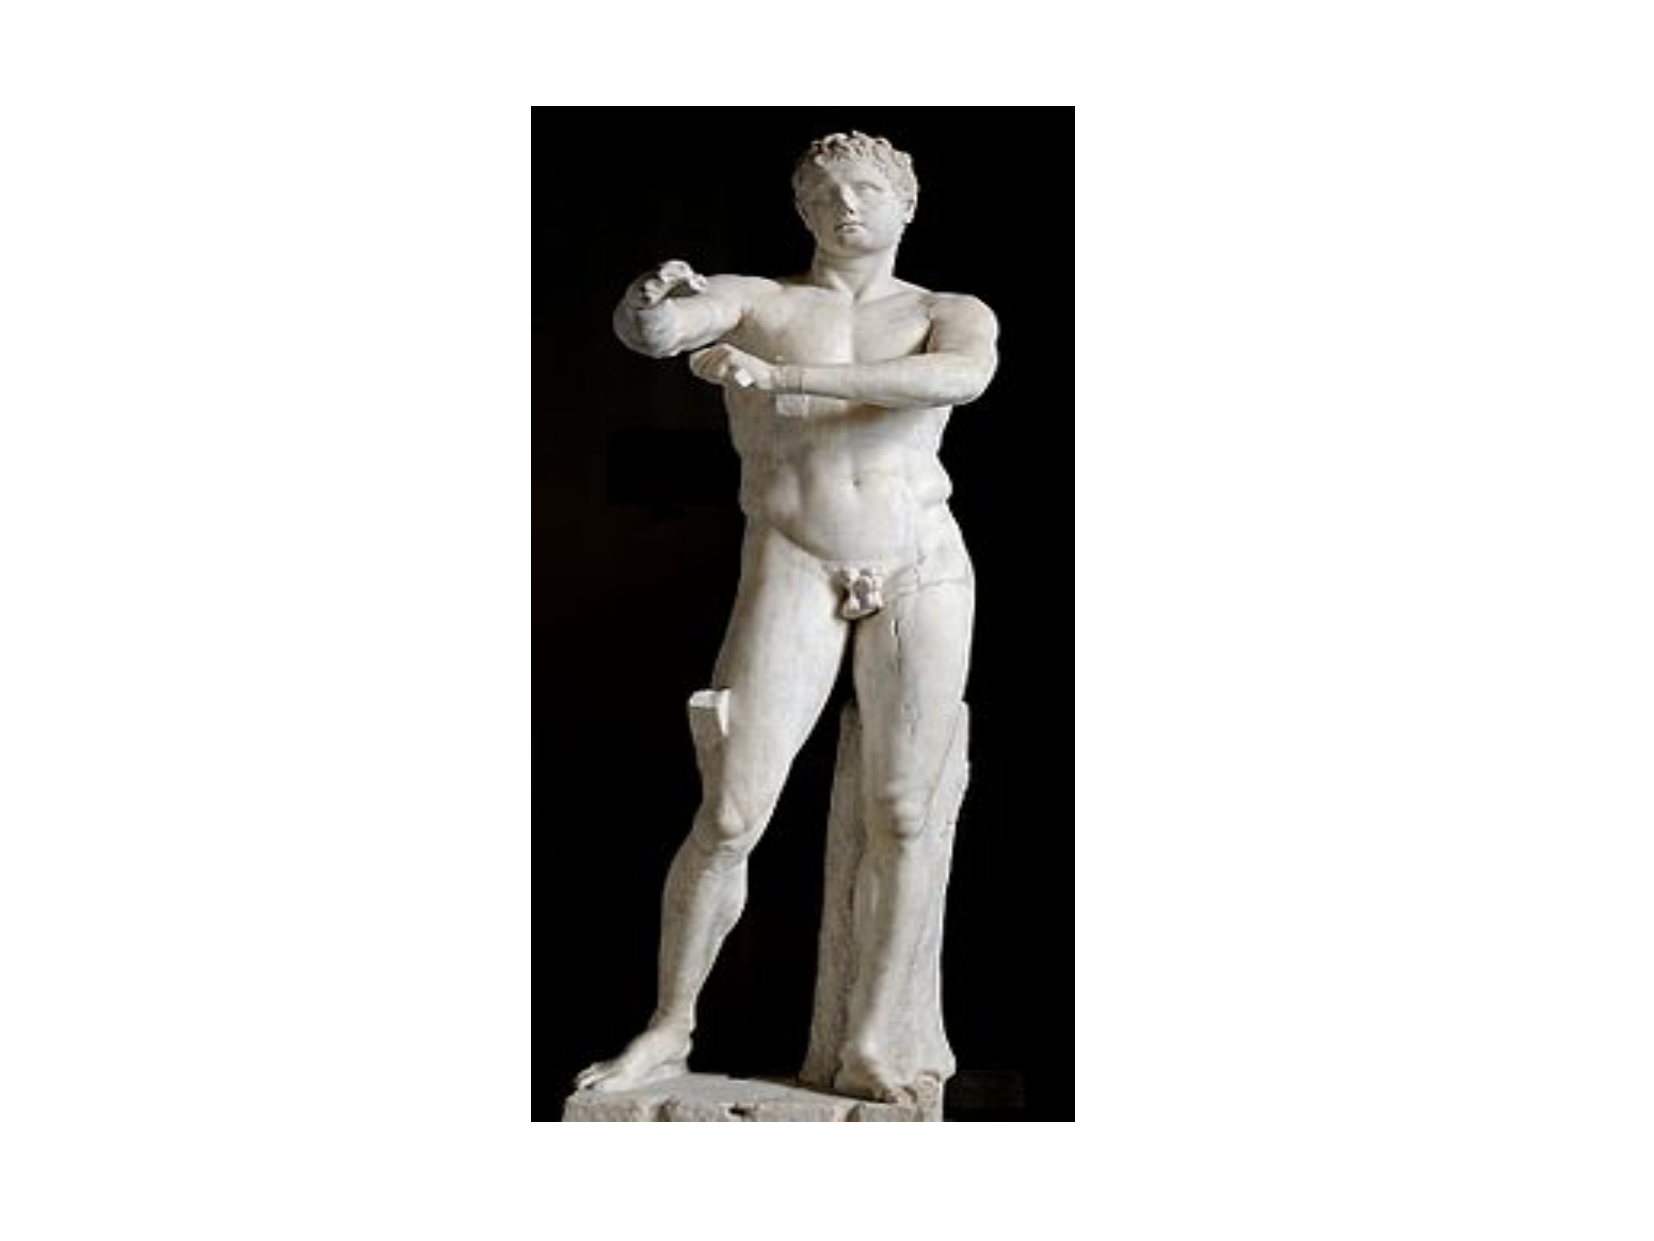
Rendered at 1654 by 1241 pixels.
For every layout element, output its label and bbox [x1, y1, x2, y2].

picture [531, 106, 1075, 1123]
